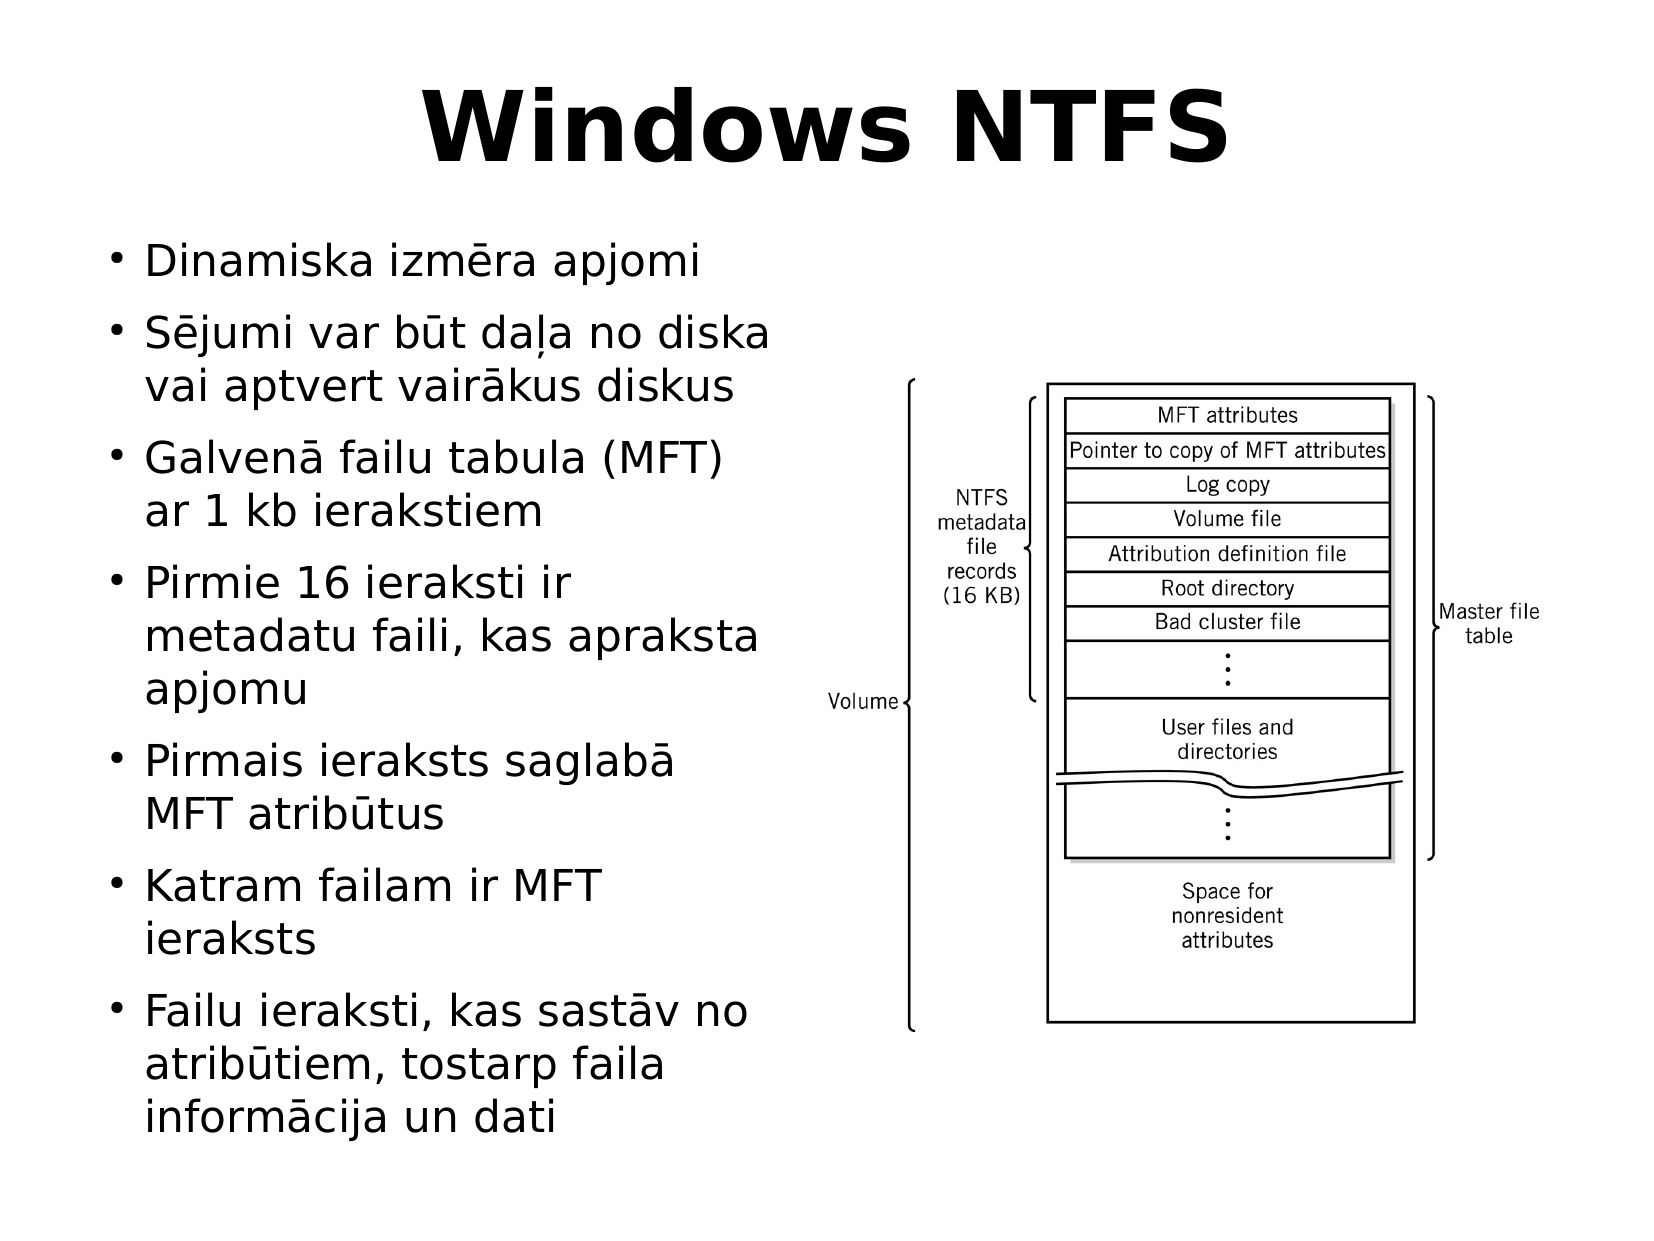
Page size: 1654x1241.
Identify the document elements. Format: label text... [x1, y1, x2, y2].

title Windows NTFS [82, 49, 1571, 196]
list Dinamiska izmēra apjomi Sējumi var būt daļa no diska vai aptvert vairākus diskus Galvenā failu tabula (MFT) ar 1 kb ierakstiem Pirmie 16 ieraksti ir metadatu faili, kas apraksta apjomu Pirmais ieraksts saglabā MFT atribūtus Katram failam ir MFT ieraksts Failu ieraksti, kas sastāv no atribūtiem, tostarp faila informācija un dati [82, 225, 793, 1186]
picture [828, 349, 1539, 1060]
